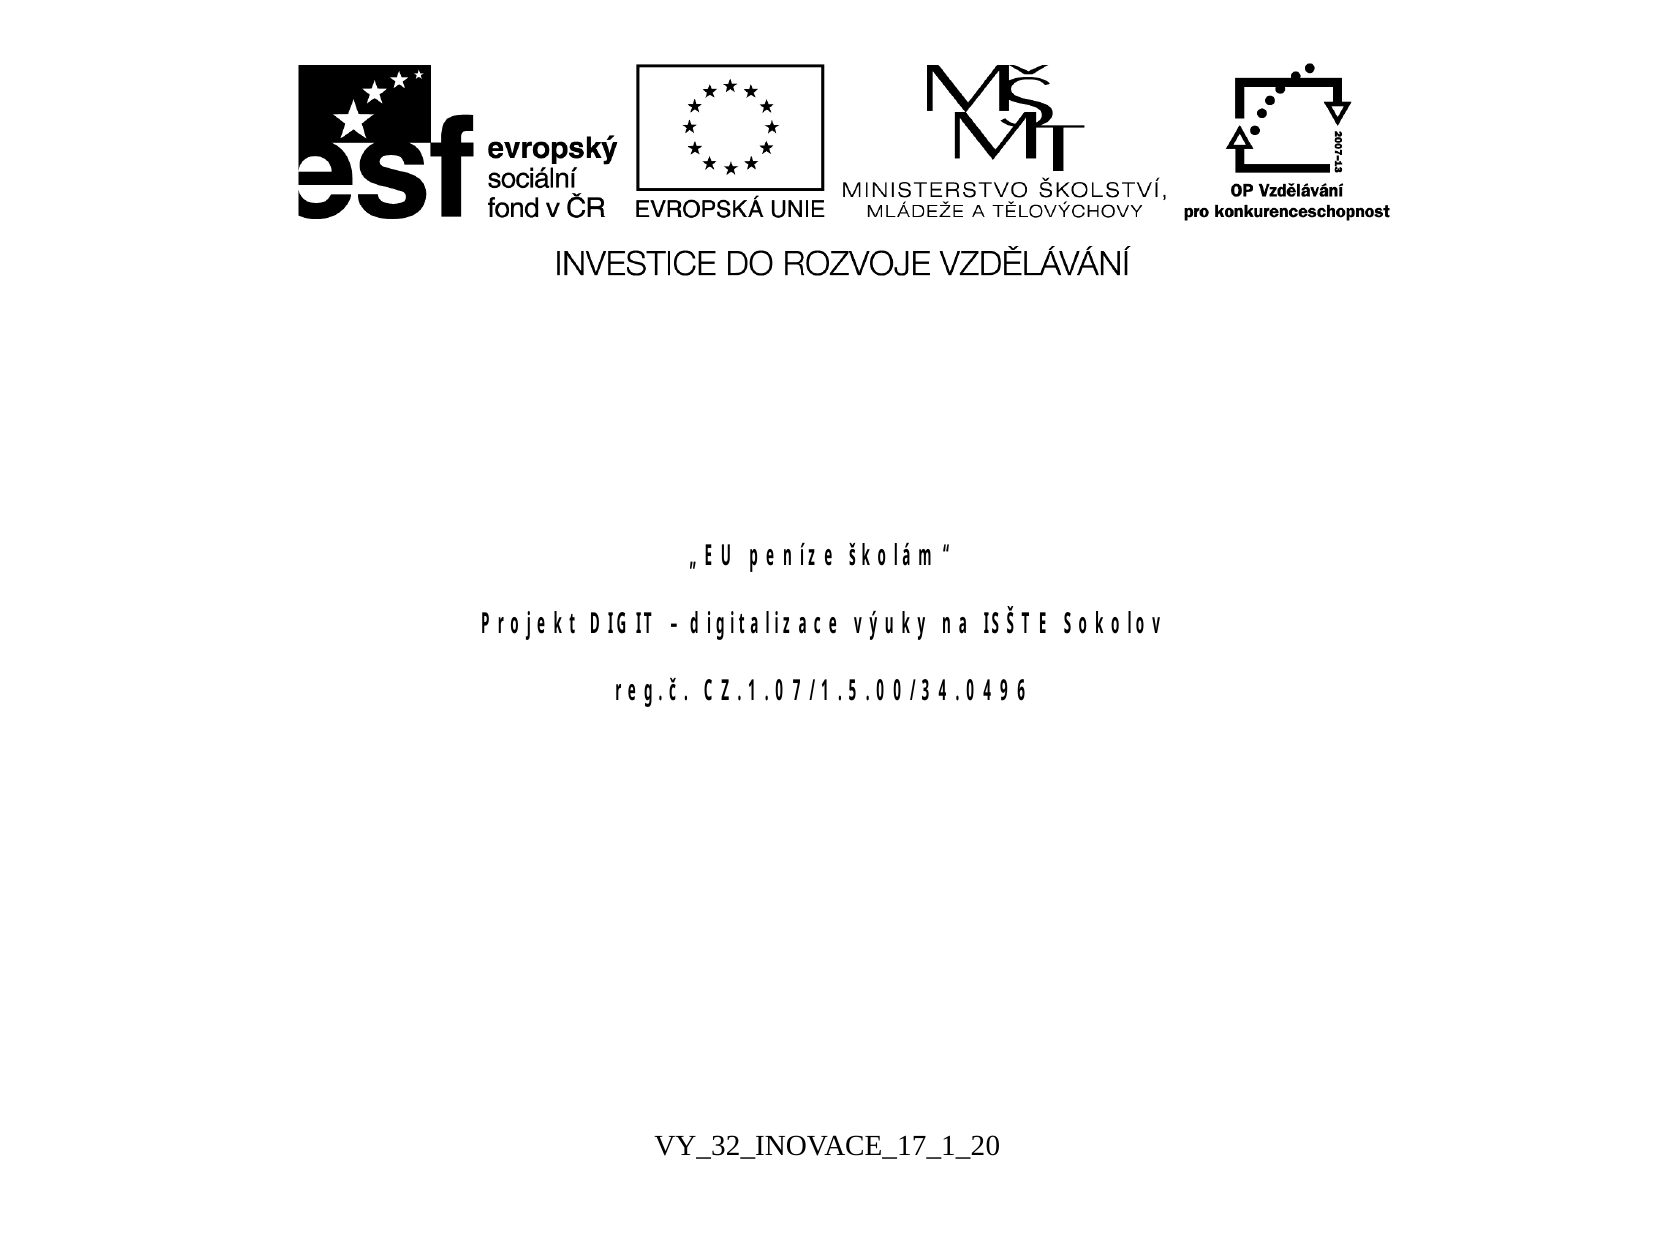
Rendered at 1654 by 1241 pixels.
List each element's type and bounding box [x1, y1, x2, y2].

picture [354, 539, 1300, 709]
picture [265, 43, 1423, 296]
